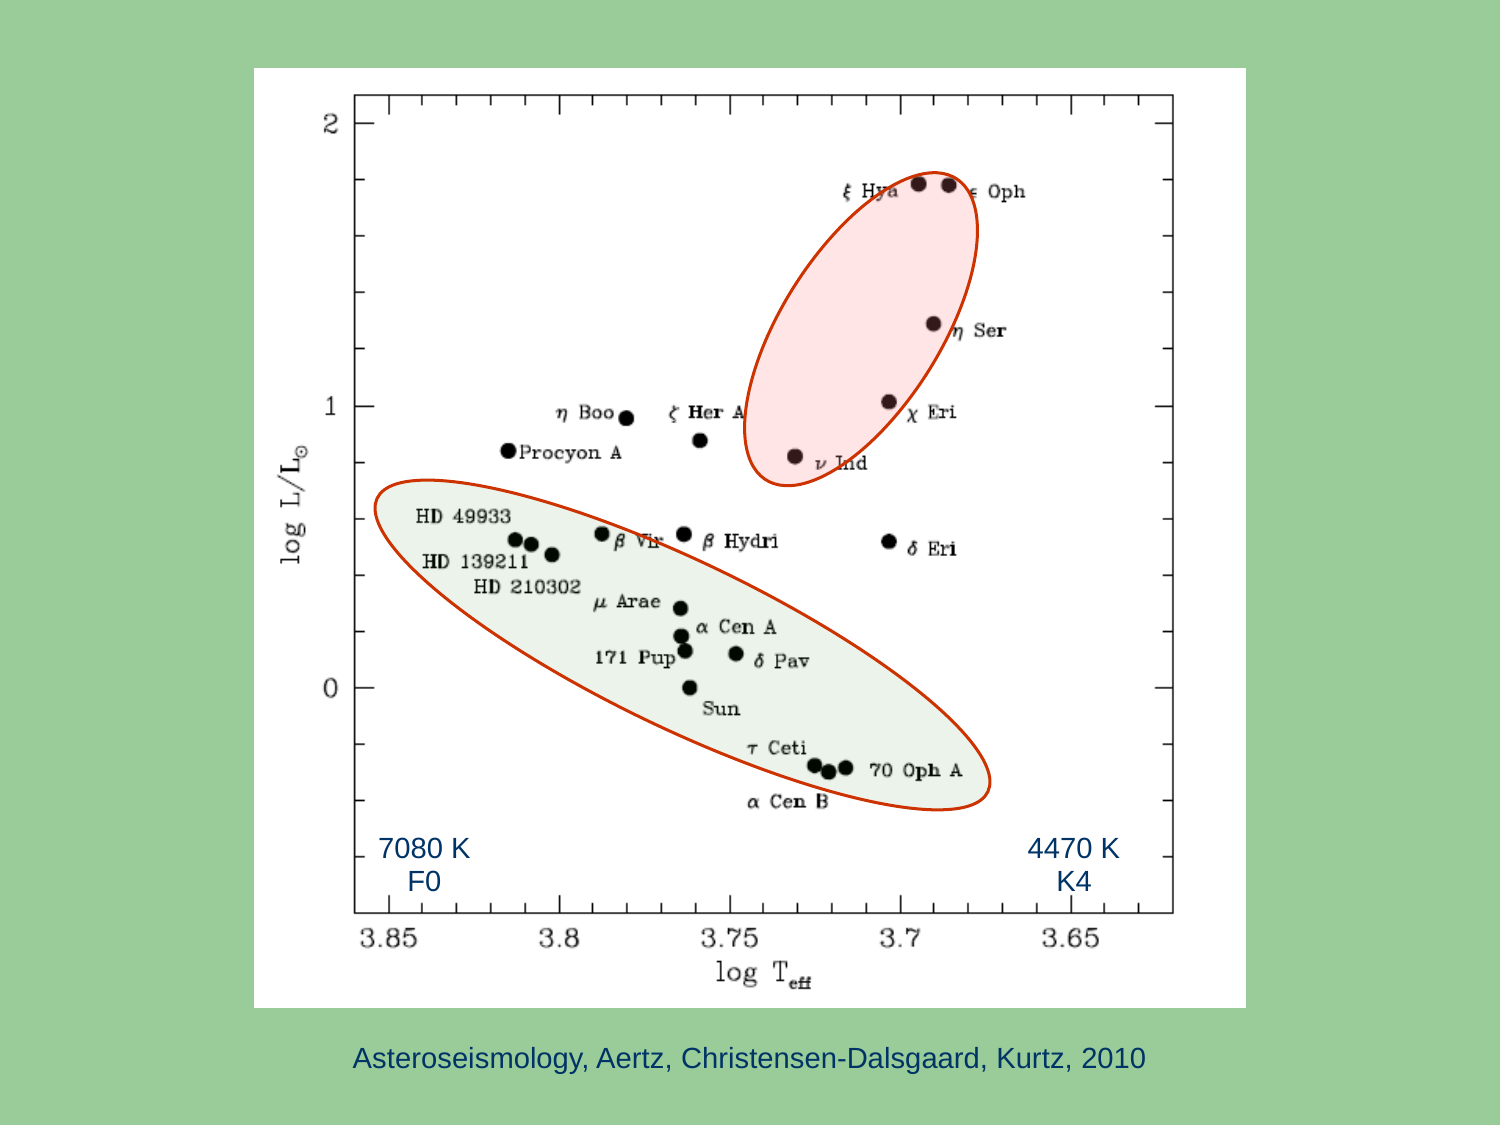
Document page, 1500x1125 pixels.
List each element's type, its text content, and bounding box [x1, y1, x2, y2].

text_box Asteroseismology, Aertz, Christensen-Dalsgaard, Kurtz, 2010 [255, 1035, 1246, 1083]
text_box [744, 172, 978, 486]
picture [254, 68, 1246, 1008]
text_box 7080 K F0 [334, 825, 515, 906]
text_box 4470 K K4 [984, 825, 1165, 906]
text_box [375, 480, 990, 810]
